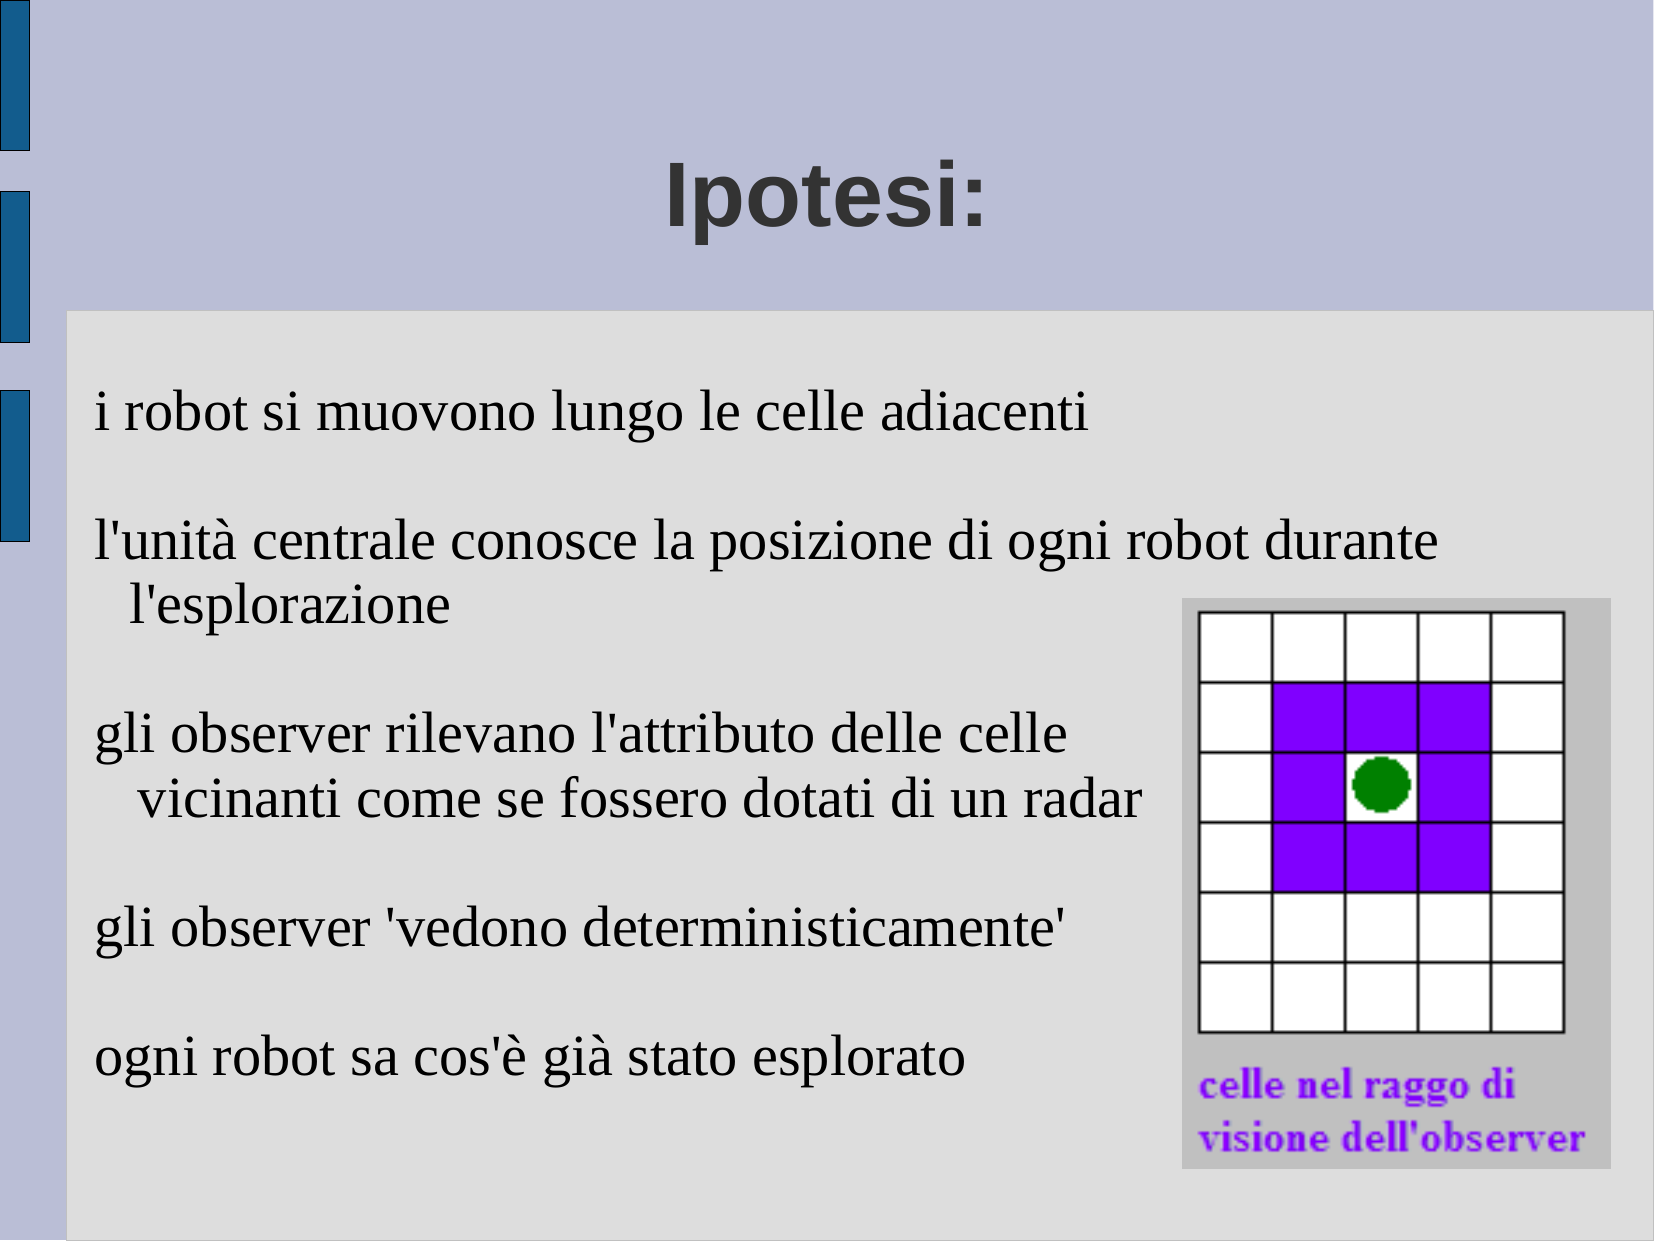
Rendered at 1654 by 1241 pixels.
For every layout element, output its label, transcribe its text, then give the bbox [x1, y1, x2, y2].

title Ipotesi: [121, 98, 1534, 291]
picture [1182, 598, 1611, 1169]
subtitle i robot si muovono lungo le celle adiacenti l'unità centrale conosce la posizione di ogni robot durante l'esplorazione gli observer rilevano l'attributo delle celle vicinanti come se fossero dotati di un radar gli observer 'vedono deterministicamente' ogni robot sa cos'è già stato esplorato [94, 302, 1507, 1169]
